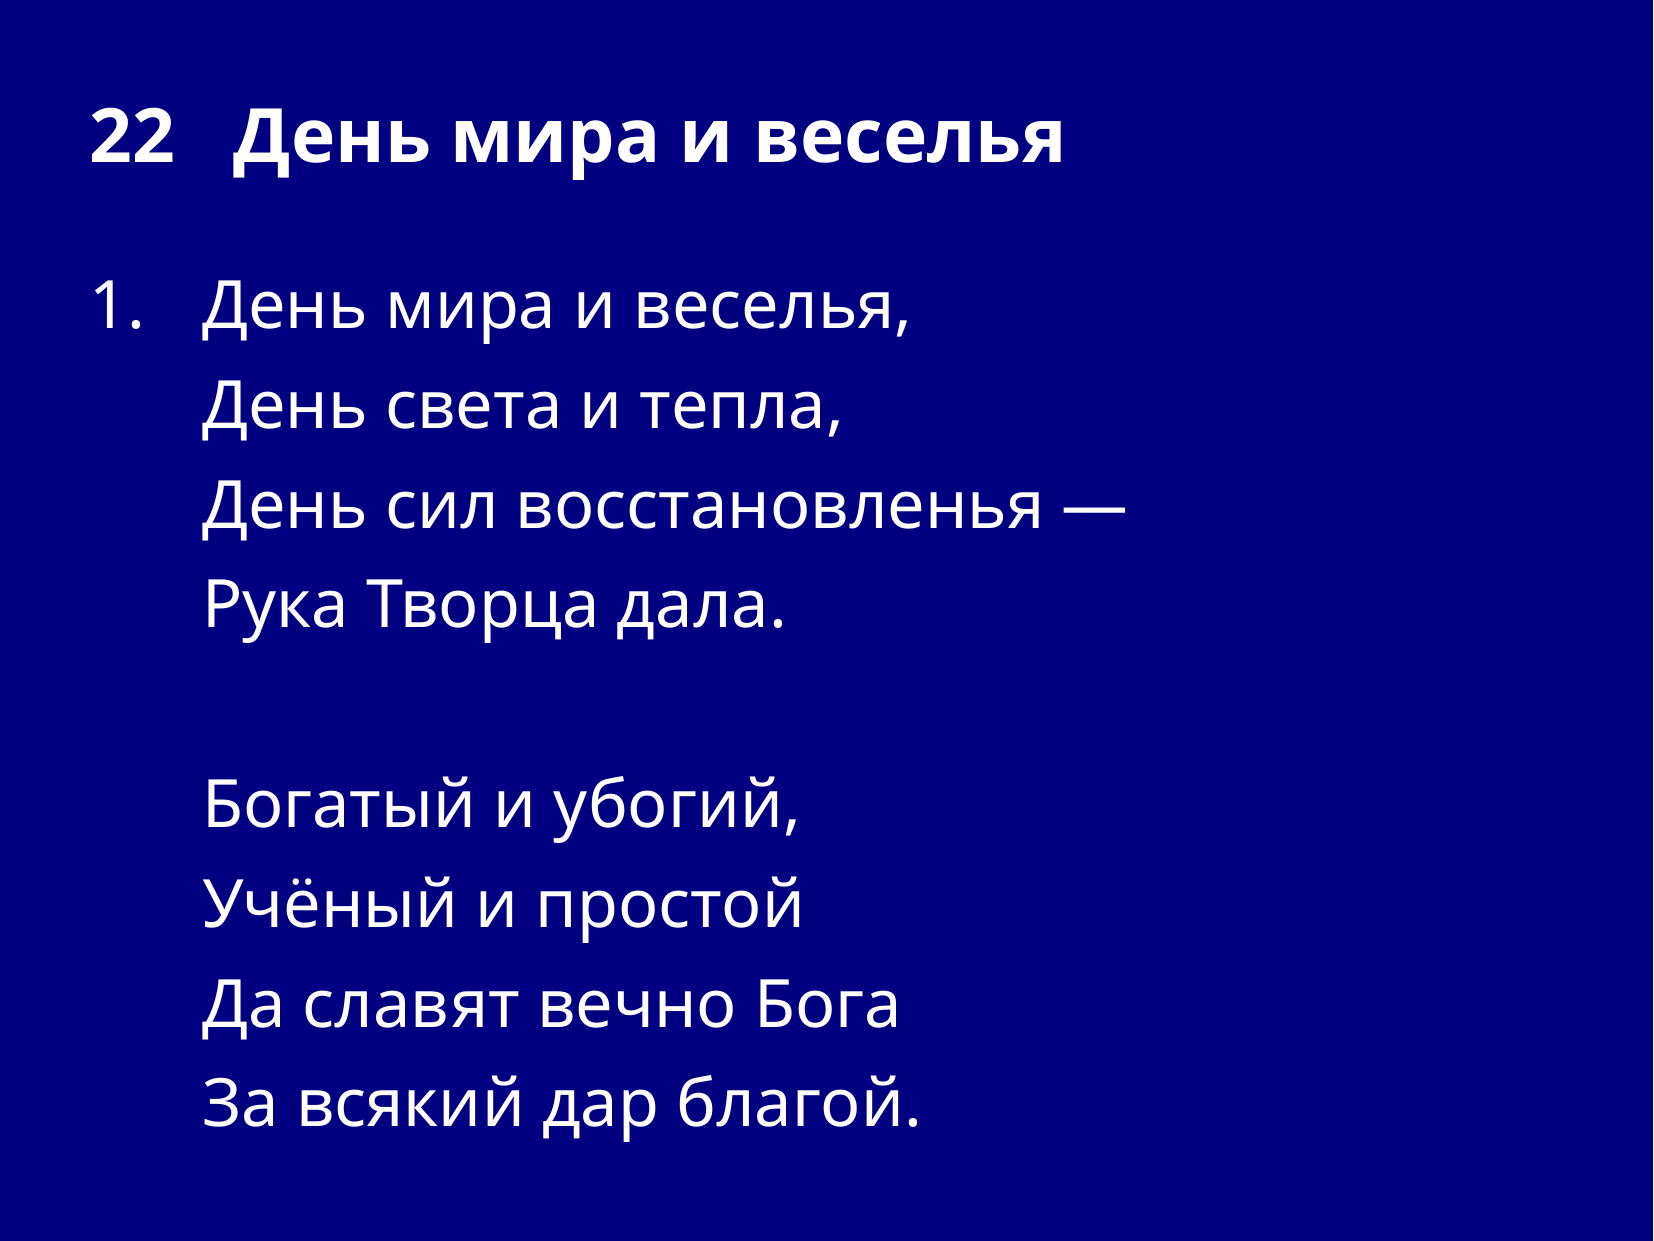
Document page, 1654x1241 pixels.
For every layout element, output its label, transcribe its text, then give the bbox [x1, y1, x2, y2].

text_box 22 День мира и веселья [75, 75, 1576, 188]
text_box 1. День мира и веселья, День света и тепла, День сил восстановленья — Рука Творца дала. Богатый и убогий, Учёный и простой Да славят вечно Бога За всякий дар благой. [75, 188, 1576, 1163]
